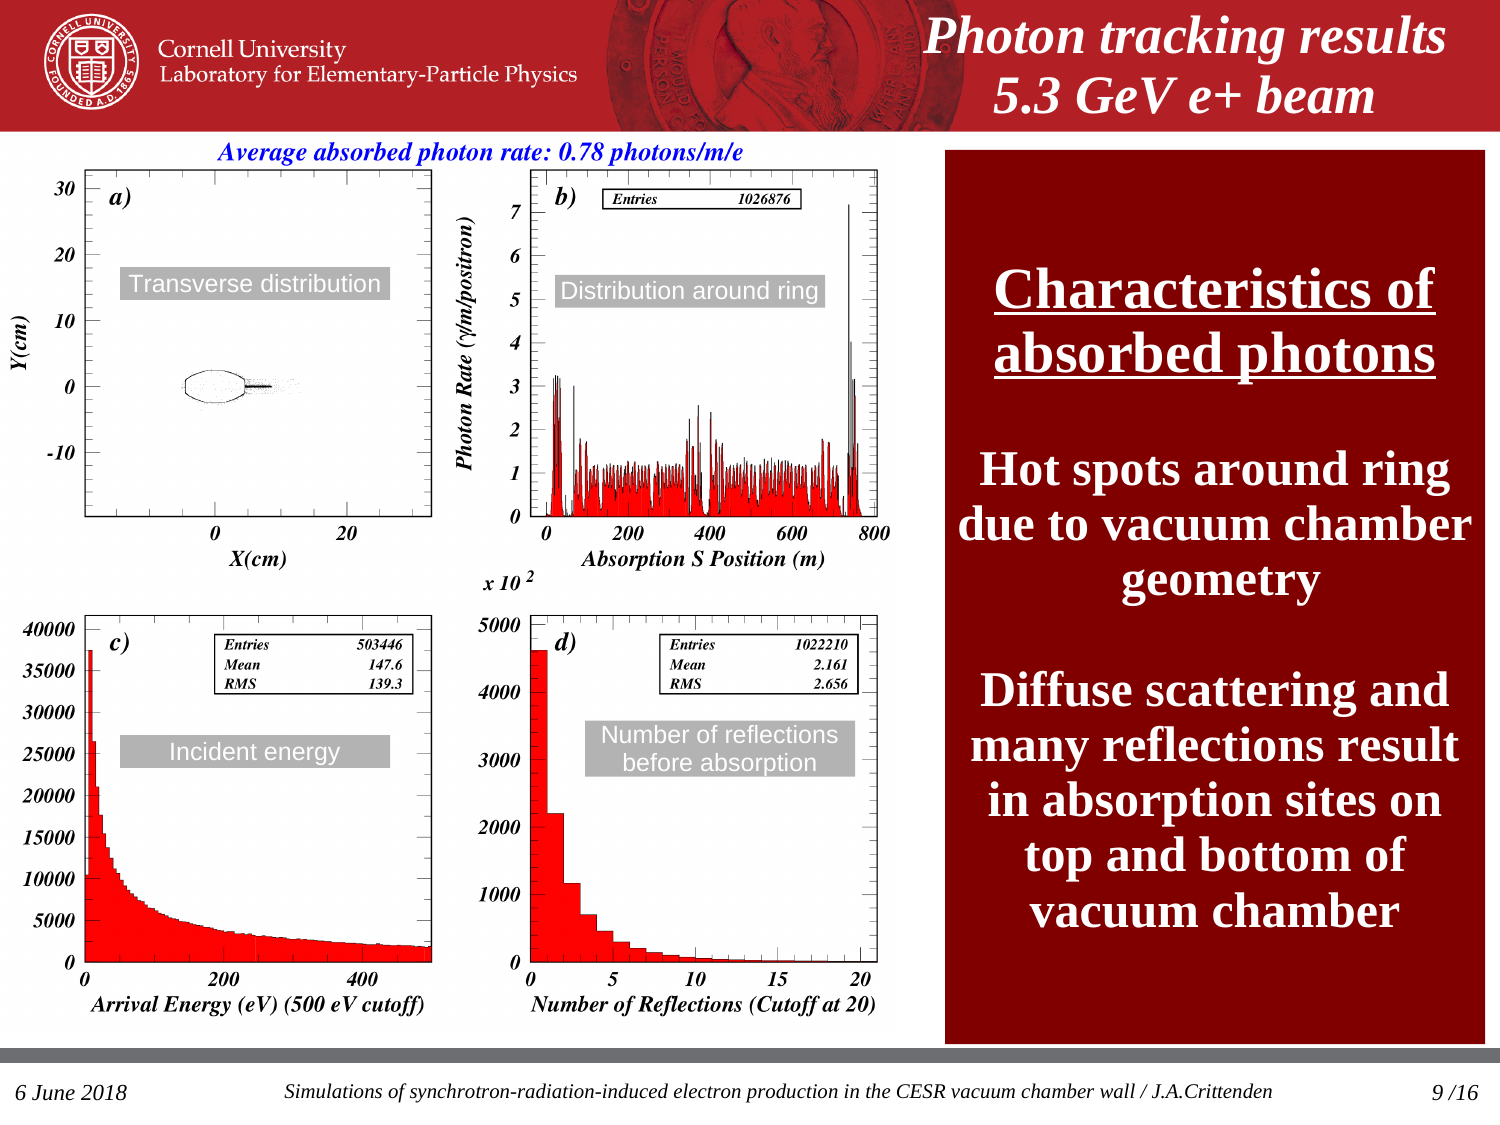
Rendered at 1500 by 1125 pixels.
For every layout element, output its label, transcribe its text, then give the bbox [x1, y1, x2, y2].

text_box Characteristics of absorbed photons Hot spots around ring due to vacuum chamber geometry Diffuse scattering and many reflections result in absorption sites on top and bottom of vacuum chamber [945, 149, 1486, 1045]
text_box Transverse distribution [120, 267, 391, 300]
text_box Distribution around ring [555, 274, 826, 308]
text_box Number of reflections before absorption [585, 720, 856, 777]
picture [0, 134, 901, 1037]
text_box Incident energy [120, 735, 391, 768]
title Photon tracking results 5.3 GeV e+ beam [870, 0, 1500, 136]
picture [0, 0, 870, 132]
